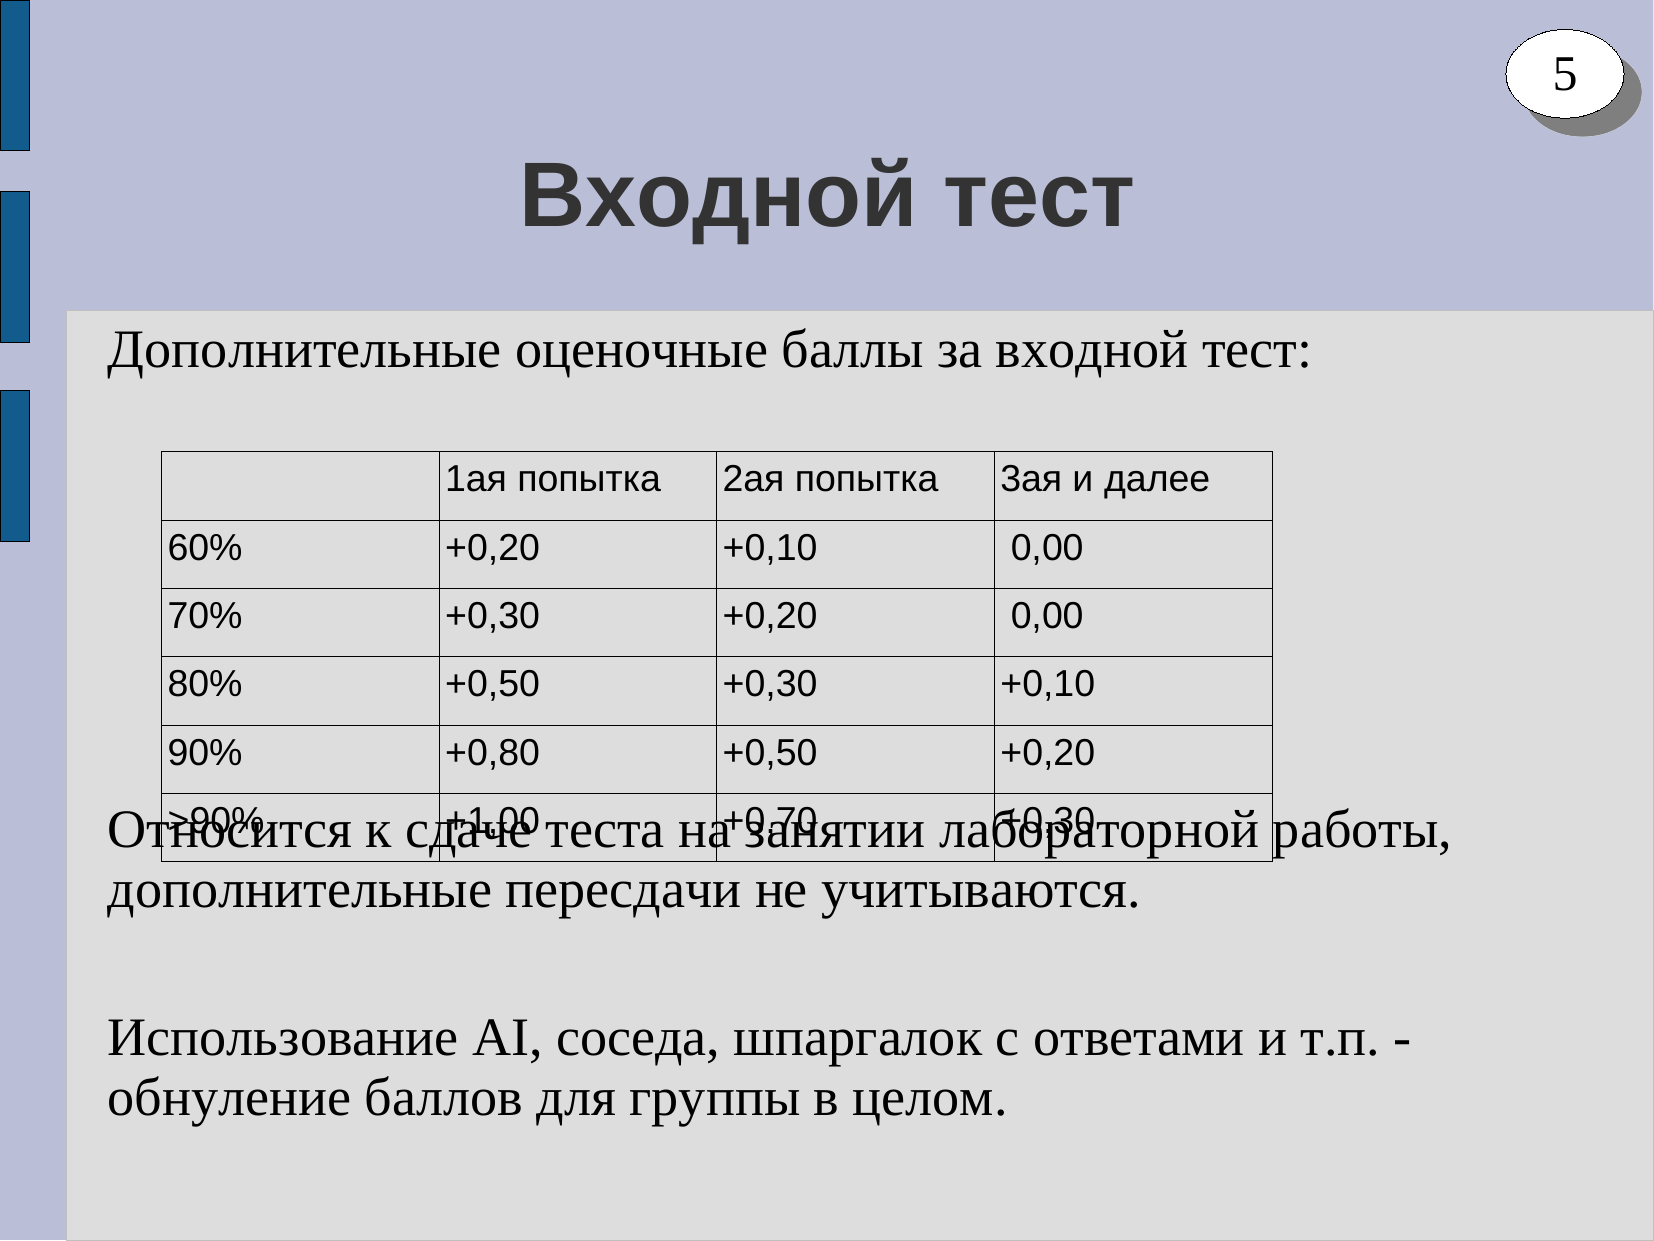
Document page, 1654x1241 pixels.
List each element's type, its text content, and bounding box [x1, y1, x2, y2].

table_cell +0,50 [440, 657, 716, 725]
table_cell +0,70 [717, 794, 994, 861]
table_header [162, 452, 439, 520]
table_cell 80% [162, 657, 439, 725]
table_header 3ая и далее [995, 452, 1272, 520]
text_box Дополнительные оценочные баллы за входной тест: Относится к сдаче теста на занятии лабораторной работы, дополнительные пересдачи не учитываются. Использование AI, соседа, шпаргалок с ответами и т.п. - обнуление баллов для группы в целом. [107, 318, 1612, 1241]
table_cell 90% [162, 726, 439, 793]
table_cell 60% [162, 521, 439, 588]
table_cell +0,20 [440, 521, 716, 588]
table_cell 0,00 [995, 521, 1272, 588]
table_cell +0,20 [717, 589, 994, 656]
table_cell +1,00 [440, 794, 716, 861]
text_box 5 [1505, 29, 1625, 119]
table_cell +0,30 [440, 589, 716, 656]
table_cell +0,30 [995, 794, 1272, 861]
table_cell +0,50 [717, 726, 994, 793]
table_cell +0,10 [717, 521, 994, 588]
table_header 2ая попытка [717, 452, 994, 520]
table_cell +0,30 [717, 657, 994, 725]
title Входной тест [121, 91, 1534, 299]
table_header 1ая попытка [440, 452, 716, 520]
table_cell 70% [162, 589, 439, 656]
table_cell +0,80 [440, 726, 716, 793]
table_cell +0,10 [995, 657, 1272, 725]
table_cell >90% [162, 794, 439, 861]
table_cell +0,20 [995, 726, 1272, 793]
table_cell 0,00 [995, 589, 1272, 656]
